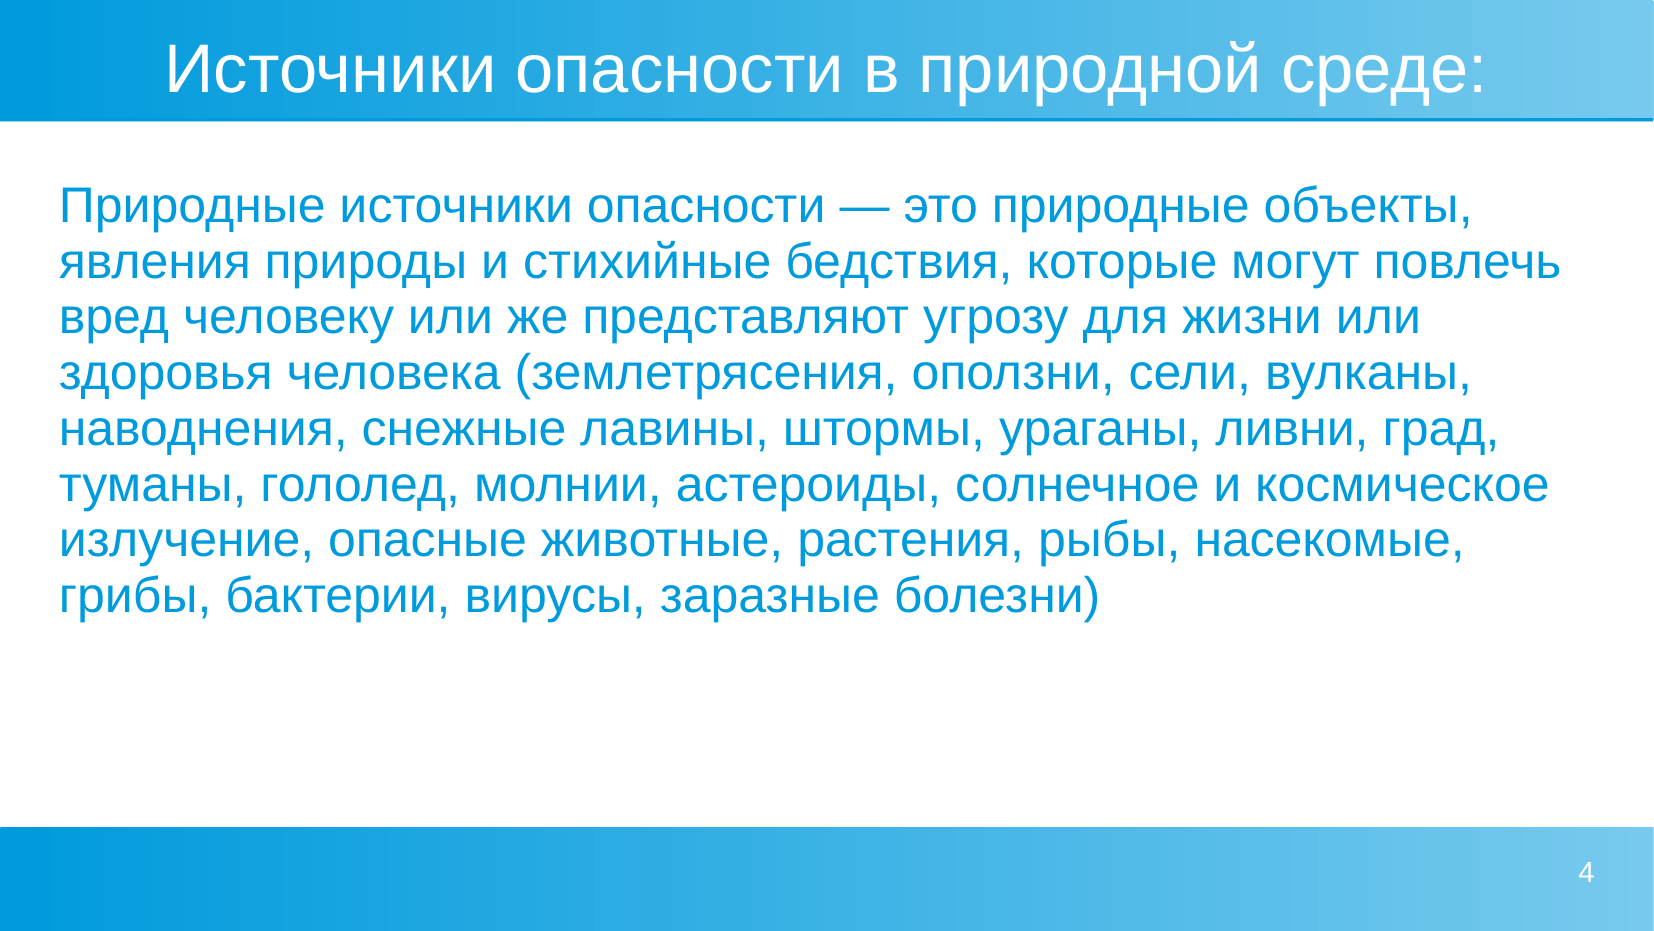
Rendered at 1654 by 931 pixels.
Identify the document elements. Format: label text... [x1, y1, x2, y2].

title Источники опасности в природной среде: [59, 30, 1595, 108]
list Природные источники опасности — это природные объекты, явления природы и стихийные бедствия, которые могут повлечь вред человеку или же представляют угрозу для жизни или здоровья человека (землетрясения, оползни, сели, вулканы, наводнения, снежные лавины, штормы, ураганы, ливни, град, туманы, гололед, молнии, астероиды, солнечное и космическое излучение, опасные животные, растения, рыбы, насекомые, грибы, бактерии, вирусы, заразные болезни) [59, 177, 1595, 768]
